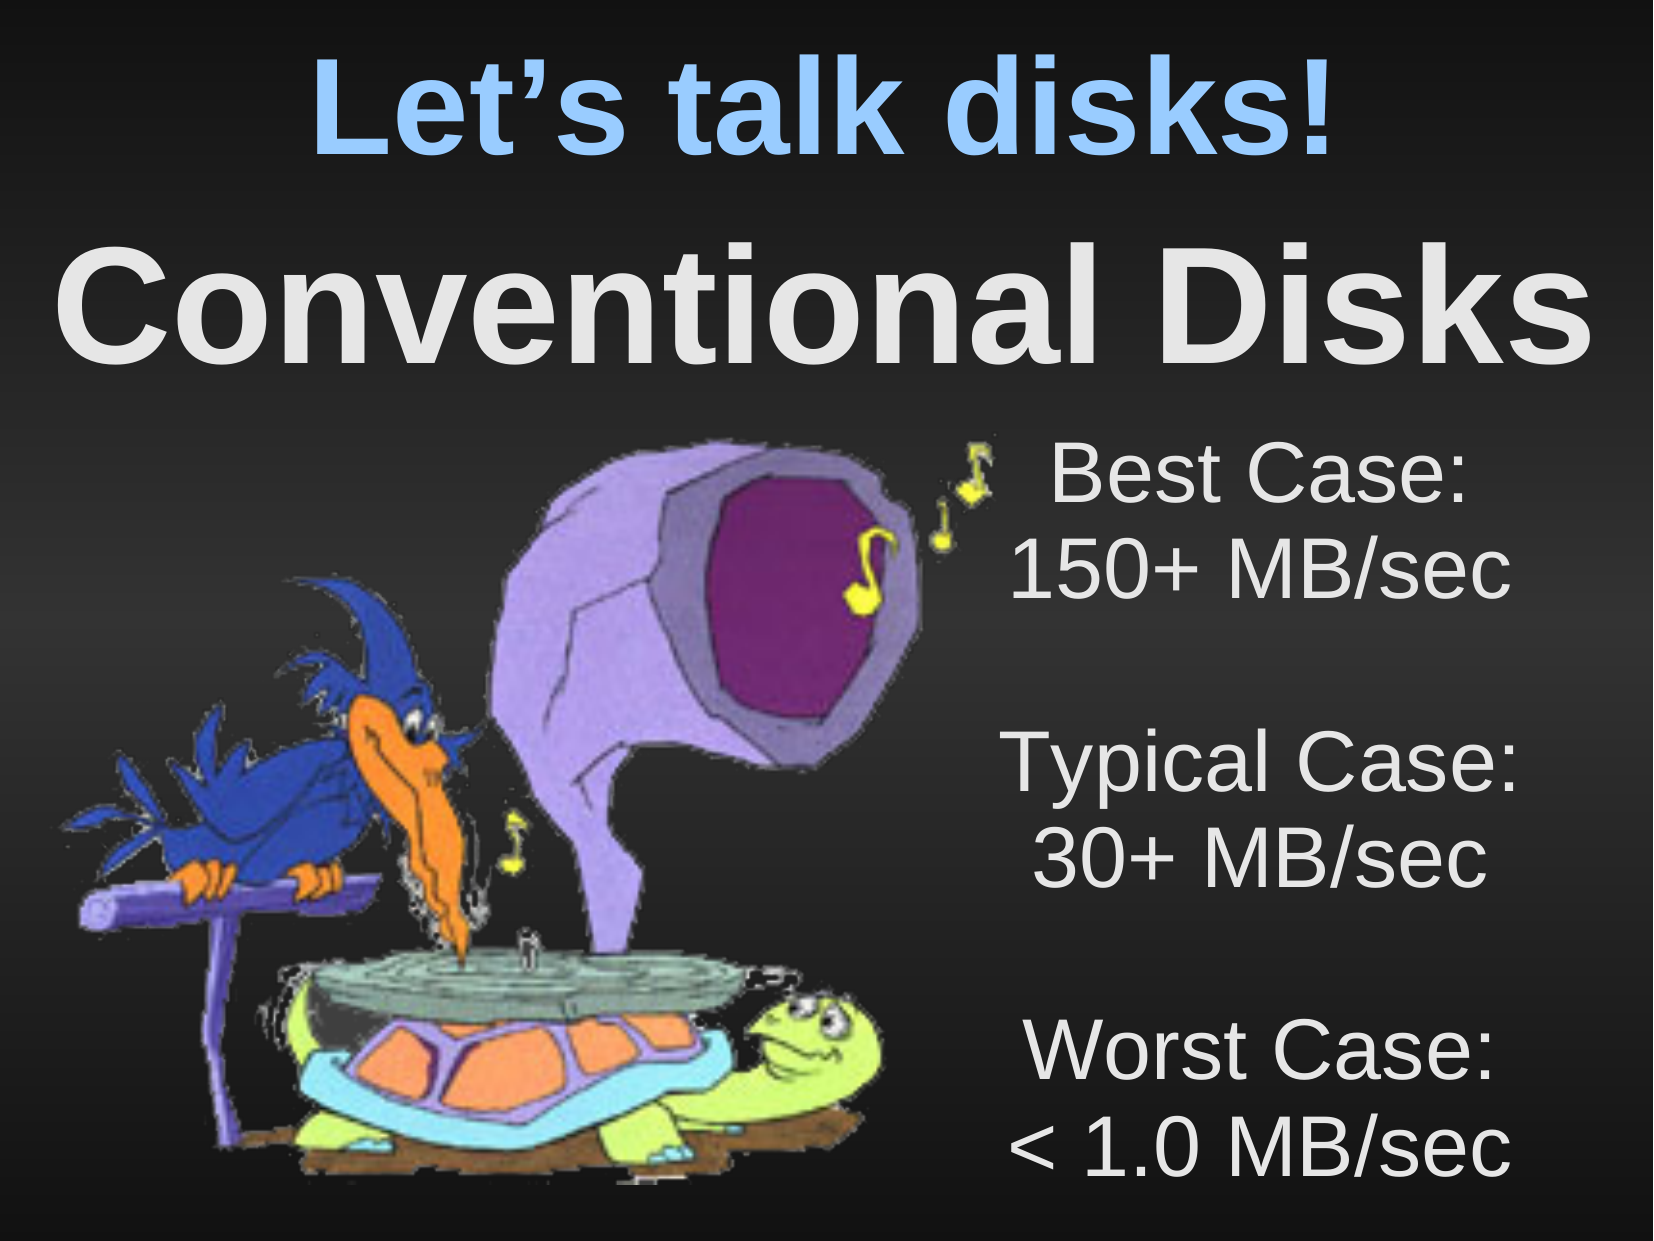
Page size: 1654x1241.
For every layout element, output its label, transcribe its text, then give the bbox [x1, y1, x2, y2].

title Conventional Disks [0, 212, 1651, 946]
title Best Case: 150+ MB/sec Typical Case: 30+ MB/sec Worst Case: < 1.0 MB/sec [870, 340, 1651, 1241]
picture [43, 419, 870, 1186]
title Let’s talk disks! [0, 2, 1651, 211]
